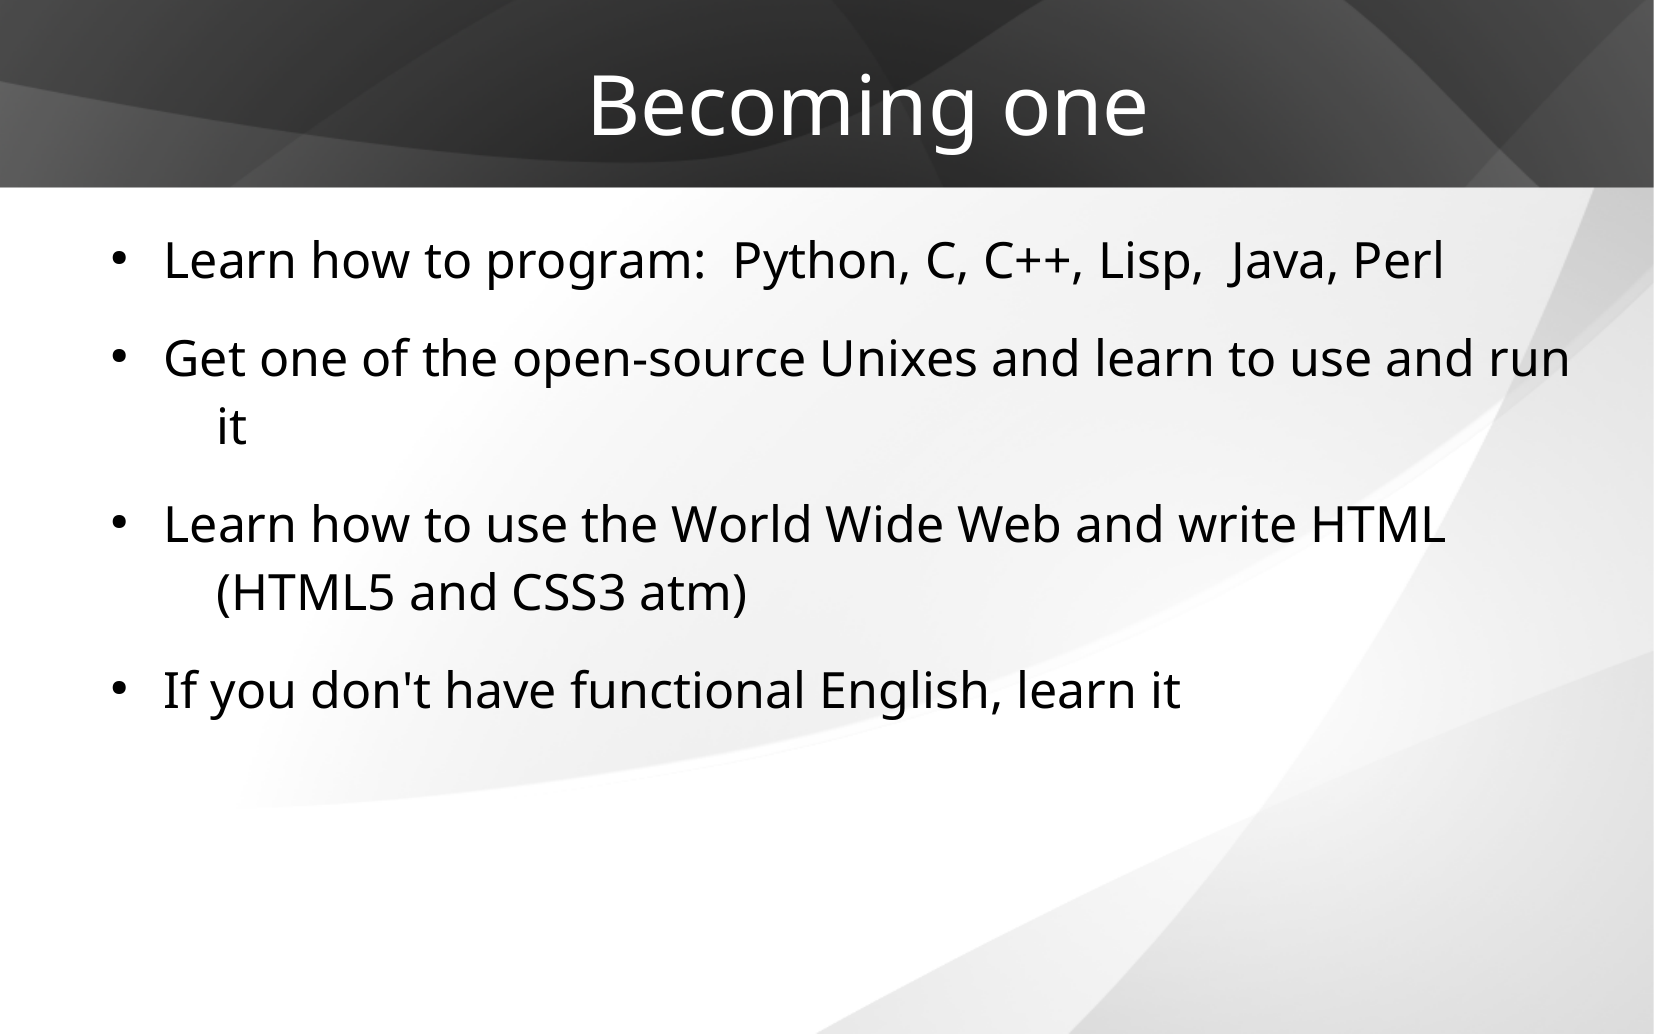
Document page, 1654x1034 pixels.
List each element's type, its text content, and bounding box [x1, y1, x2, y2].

picture [0, 0, 1654, 1034]
list Learn how to program: Python, C, C++, Lisp, Java, Perl Get one of the open-source Unixes and learn to use and run it Learn how to use the World Wide Web and write HTML (HTML5 and CSS3 atm) If you don't have functional English, learn it [75, 225, 1613, 1013]
title Becoming one [124, 0, 1613, 208]
